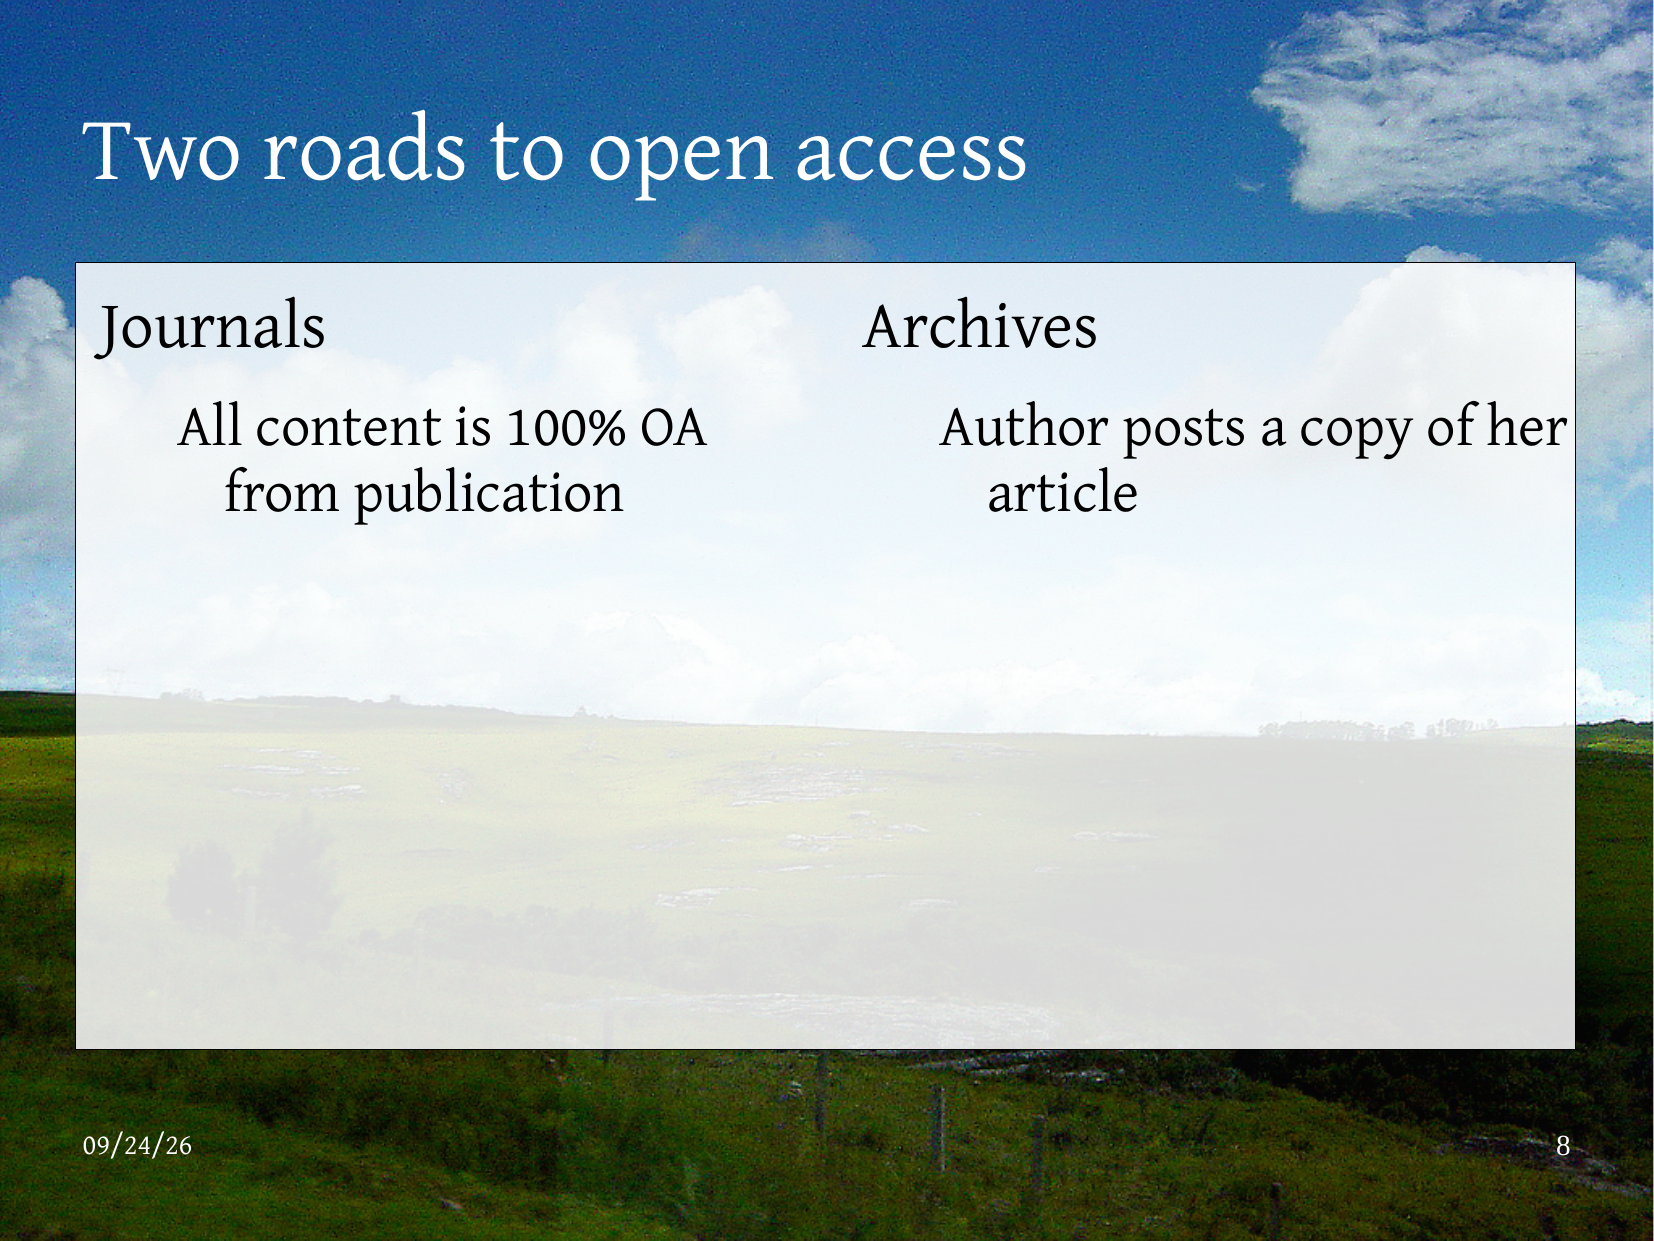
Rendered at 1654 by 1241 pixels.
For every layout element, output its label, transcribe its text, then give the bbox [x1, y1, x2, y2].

list Journals All content is 100% OA from publication [82, 290, 809, 1109]
list Archives Author posts a copy of her article [845, 290, 1572, 1109]
title Two roads to open access [82, 49, 1571, 257]
picture [0, 0, 1654, 1241]
